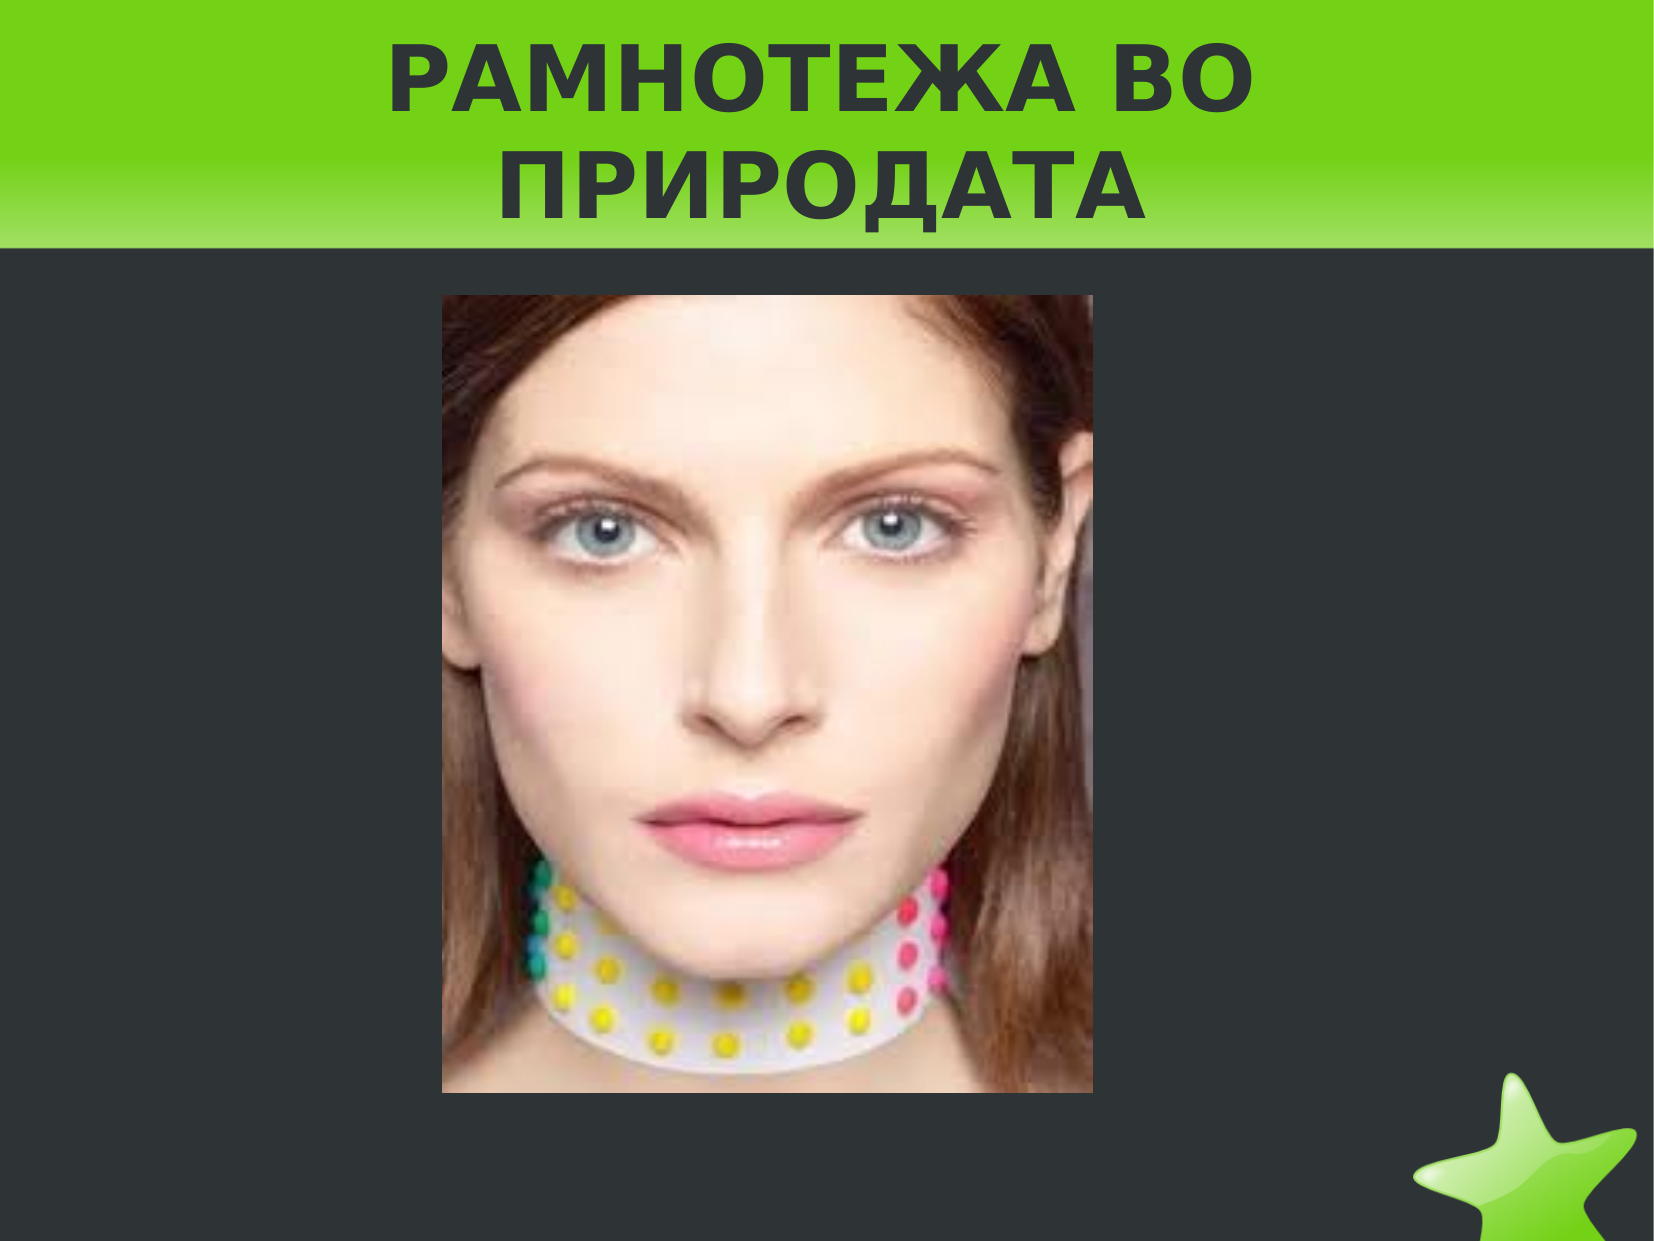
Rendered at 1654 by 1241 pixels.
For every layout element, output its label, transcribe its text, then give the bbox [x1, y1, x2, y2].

chart [82, 290, 1571, 1109]
picture [0, 0, 1654, 1241]
title РАМНОТЕЖА ВО ПРИРОДАТА [76, 25, 1565, 240]
